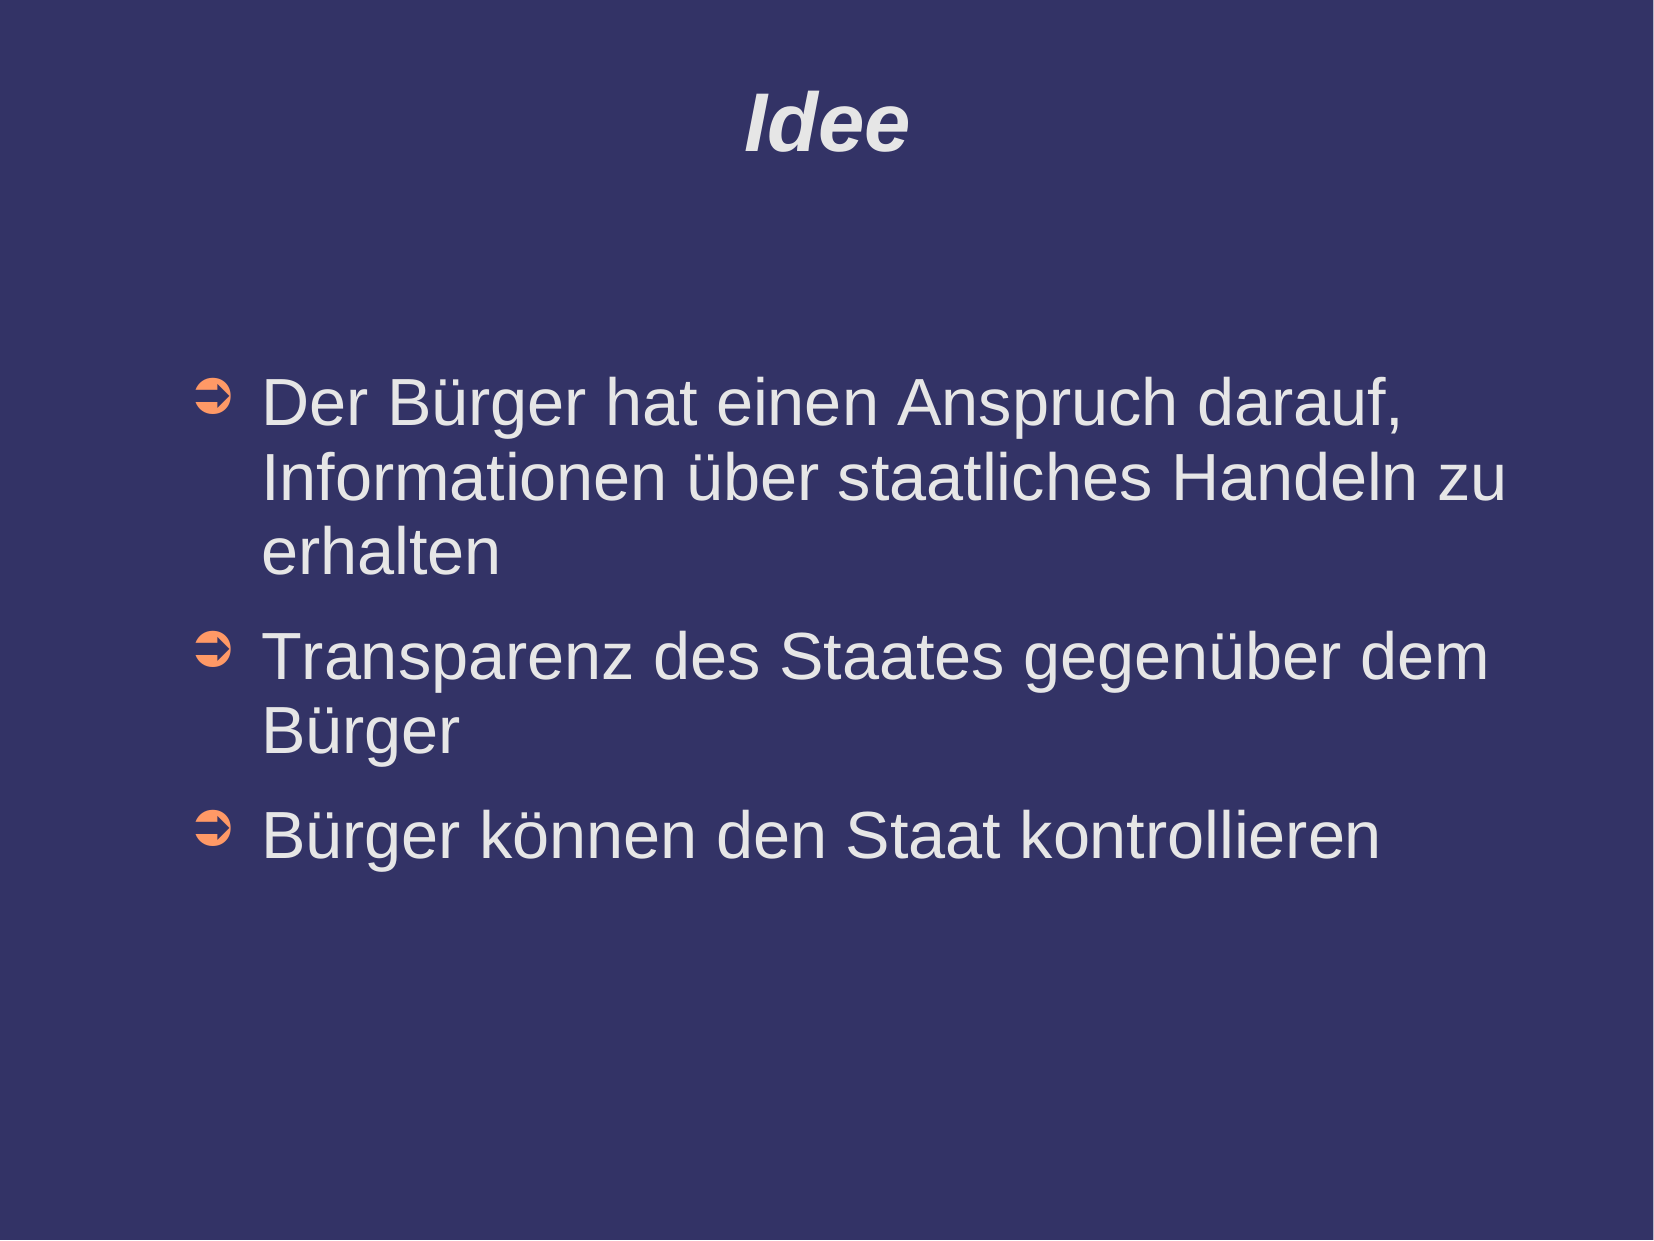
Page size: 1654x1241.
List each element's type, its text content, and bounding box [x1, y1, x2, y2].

title Idee [121, 19, 1534, 227]
list Der Bürger hat einen Anspruch darauf, Informationen über staatliches Handeln zu erhalten Transparenz des Staates gegenüber dem Bürger Bürger können den Staat kontrollieren [178, 364, 1570, 1147]
